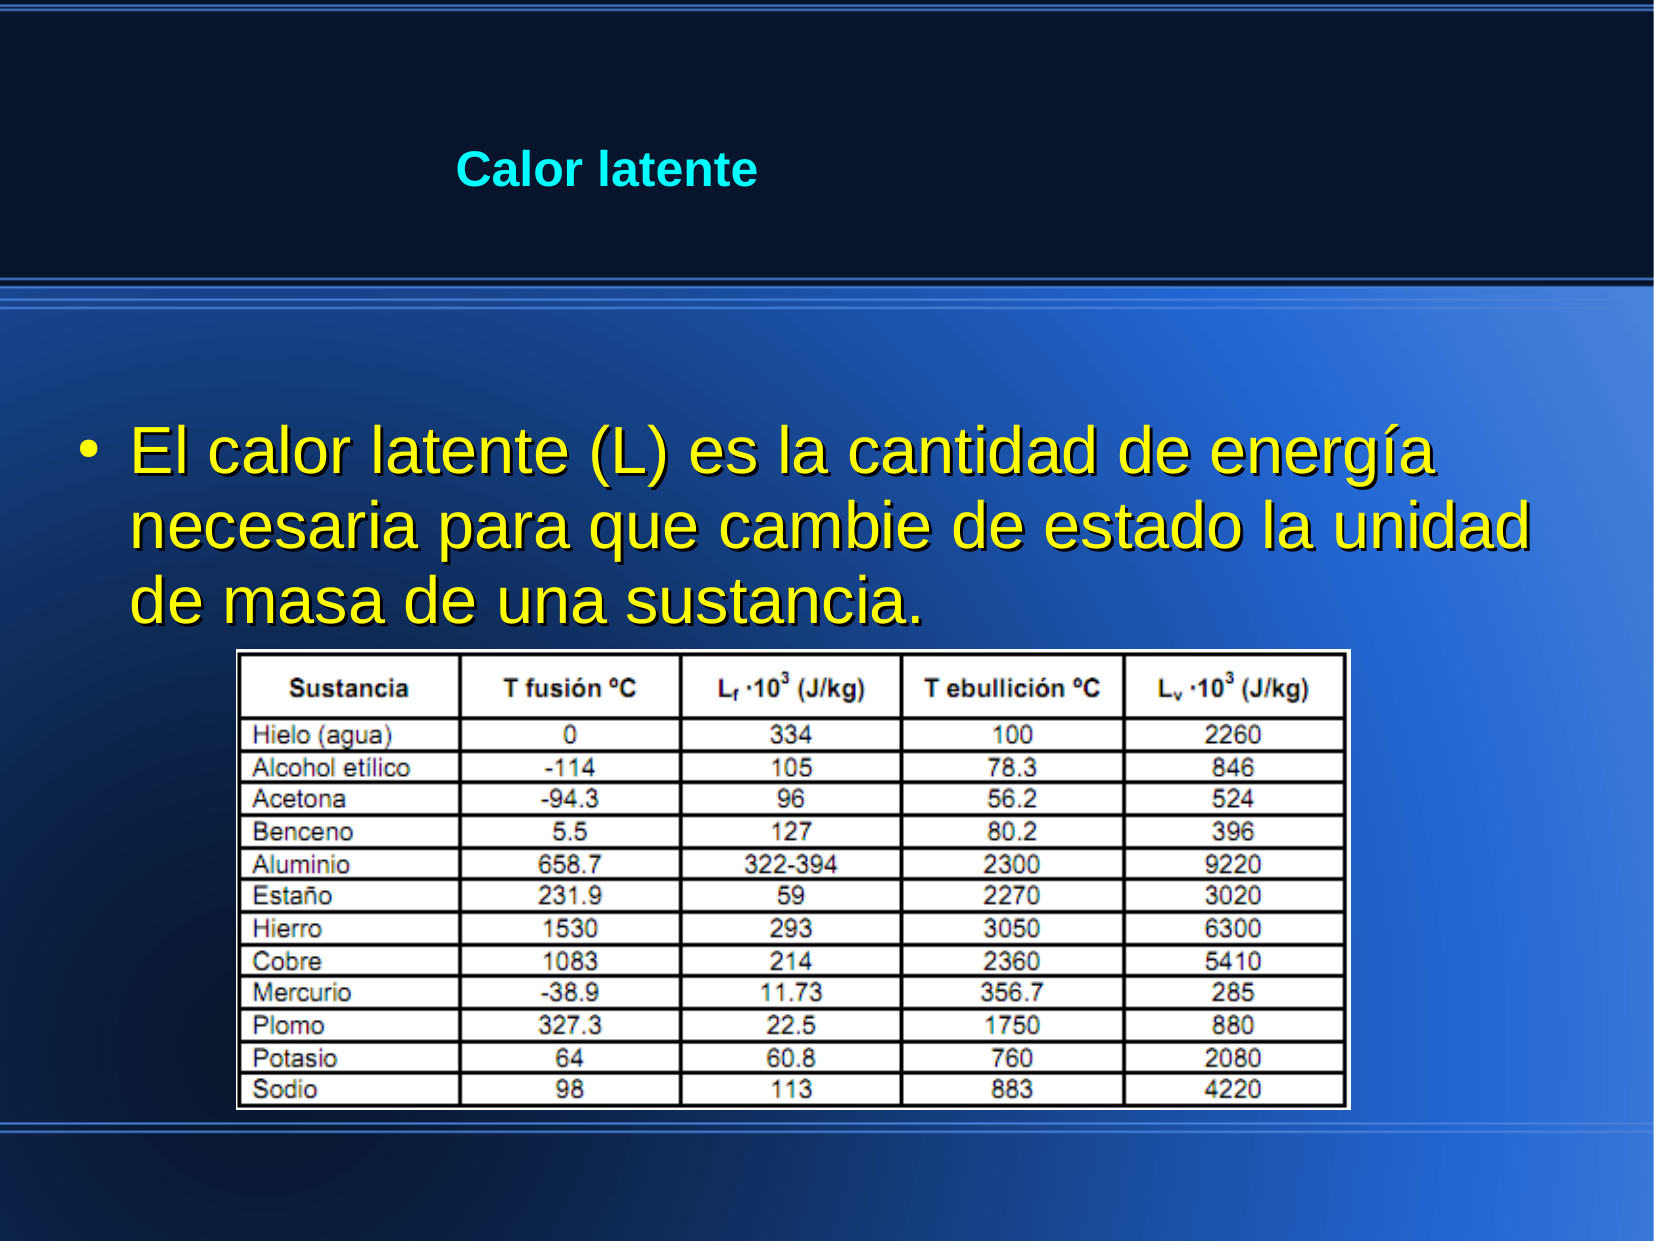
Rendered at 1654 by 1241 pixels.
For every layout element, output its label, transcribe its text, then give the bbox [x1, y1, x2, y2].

title Calor latente [32, 118, 1182, 220]
picture [0, 0, 1654, 1241]
text_box El calor latente (L) es la cantidad de energía necesaria para que cambie de estado la unidad de masa de una sustancia. [59, 413, 1595, 638]
